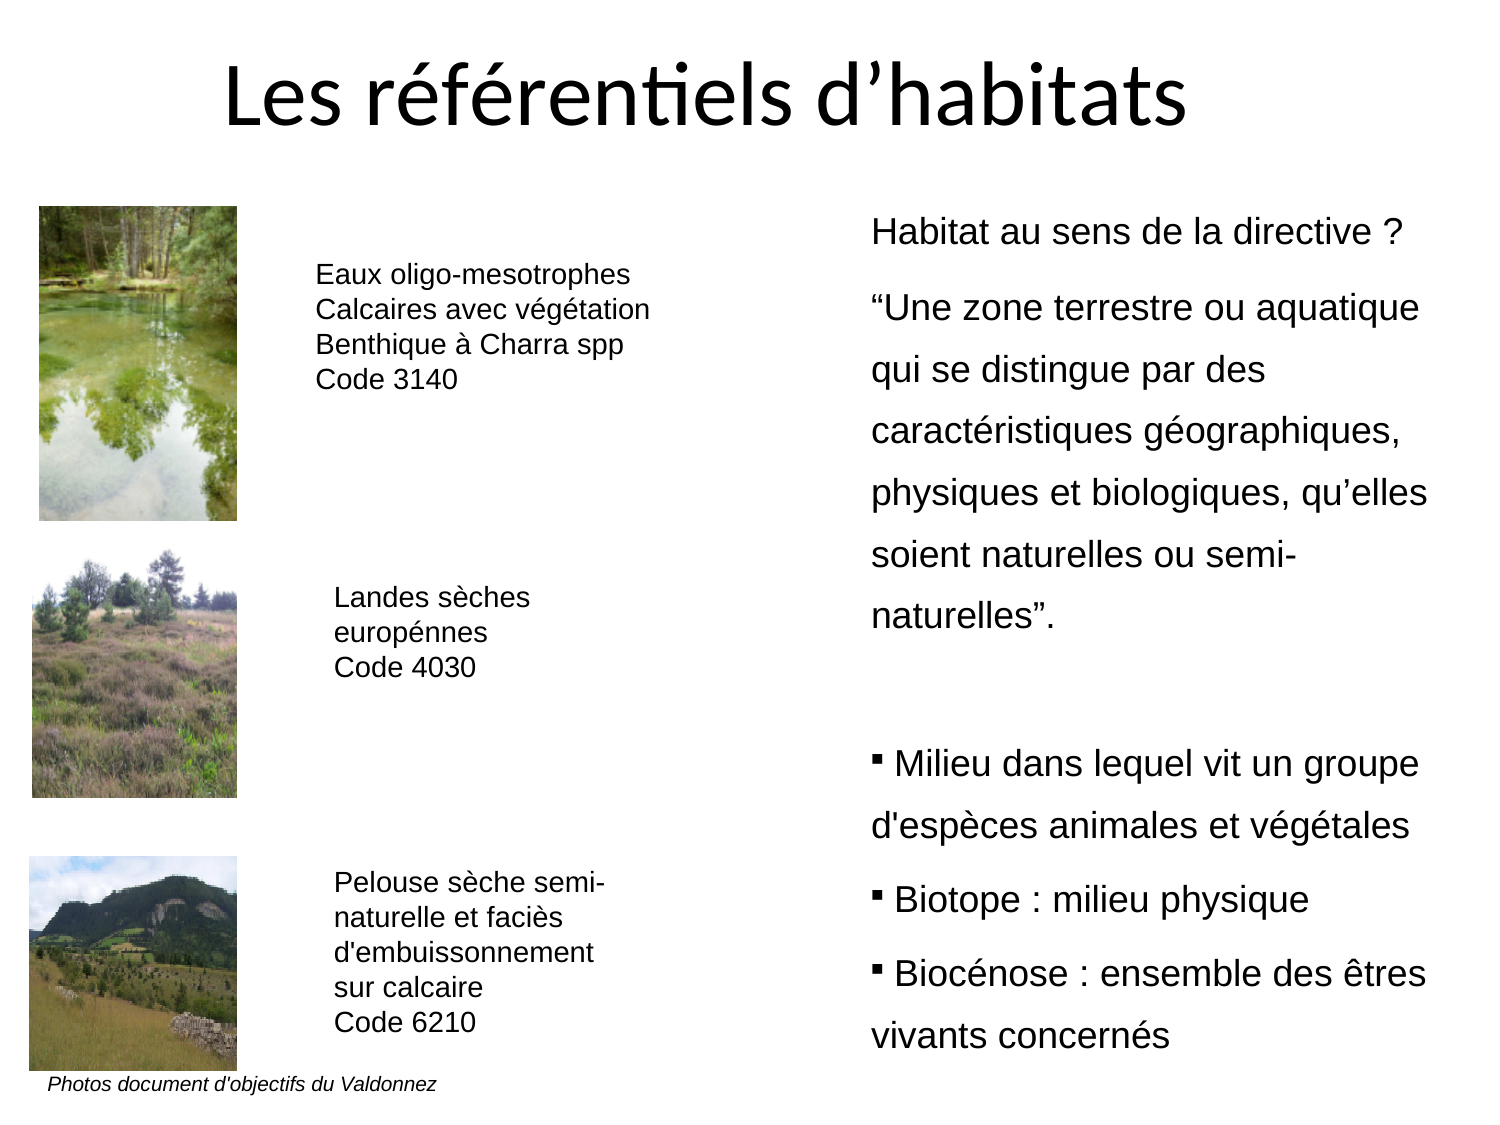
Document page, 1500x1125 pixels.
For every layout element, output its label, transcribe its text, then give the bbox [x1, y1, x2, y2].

text_box Landes sèches europénnes Code 4030 [318, 570, 694, 686]
text_box Pelouse sèche semi-naturelle et faciès d'embuissonnement sur calcaire Code 6210 [318, 856, 644, 1062]
title Les référentiels d’habitats [34, 0, 1380, 207]
picture [39, 207, 237, 521]
text_box Eaux oligo-mesotrophes Calcaires avec végétation Benthique à Charra spp Code 3140 [300, 248, 674, 403]
picture [32, 531, 237, 798]
text_box Photos document d'objectifs du Valdonnez [32, 1062, 739, 1125]
text_box Habitat au sens de la directive ? “Une zone terrestre ou aquatique qui se distingue par des caractéristiques géographiques, physiques et biologiques, qu’elles soient naturelles ou semi-naturelles”. Milieu dans lequel vit un groupe d'espèces animales et végétales Biotope : milieu physique Biocénose : ensemble des êtres vivants concernés [856, 183, 1458, 1063]
picture [29, 856, 237, 1071]
